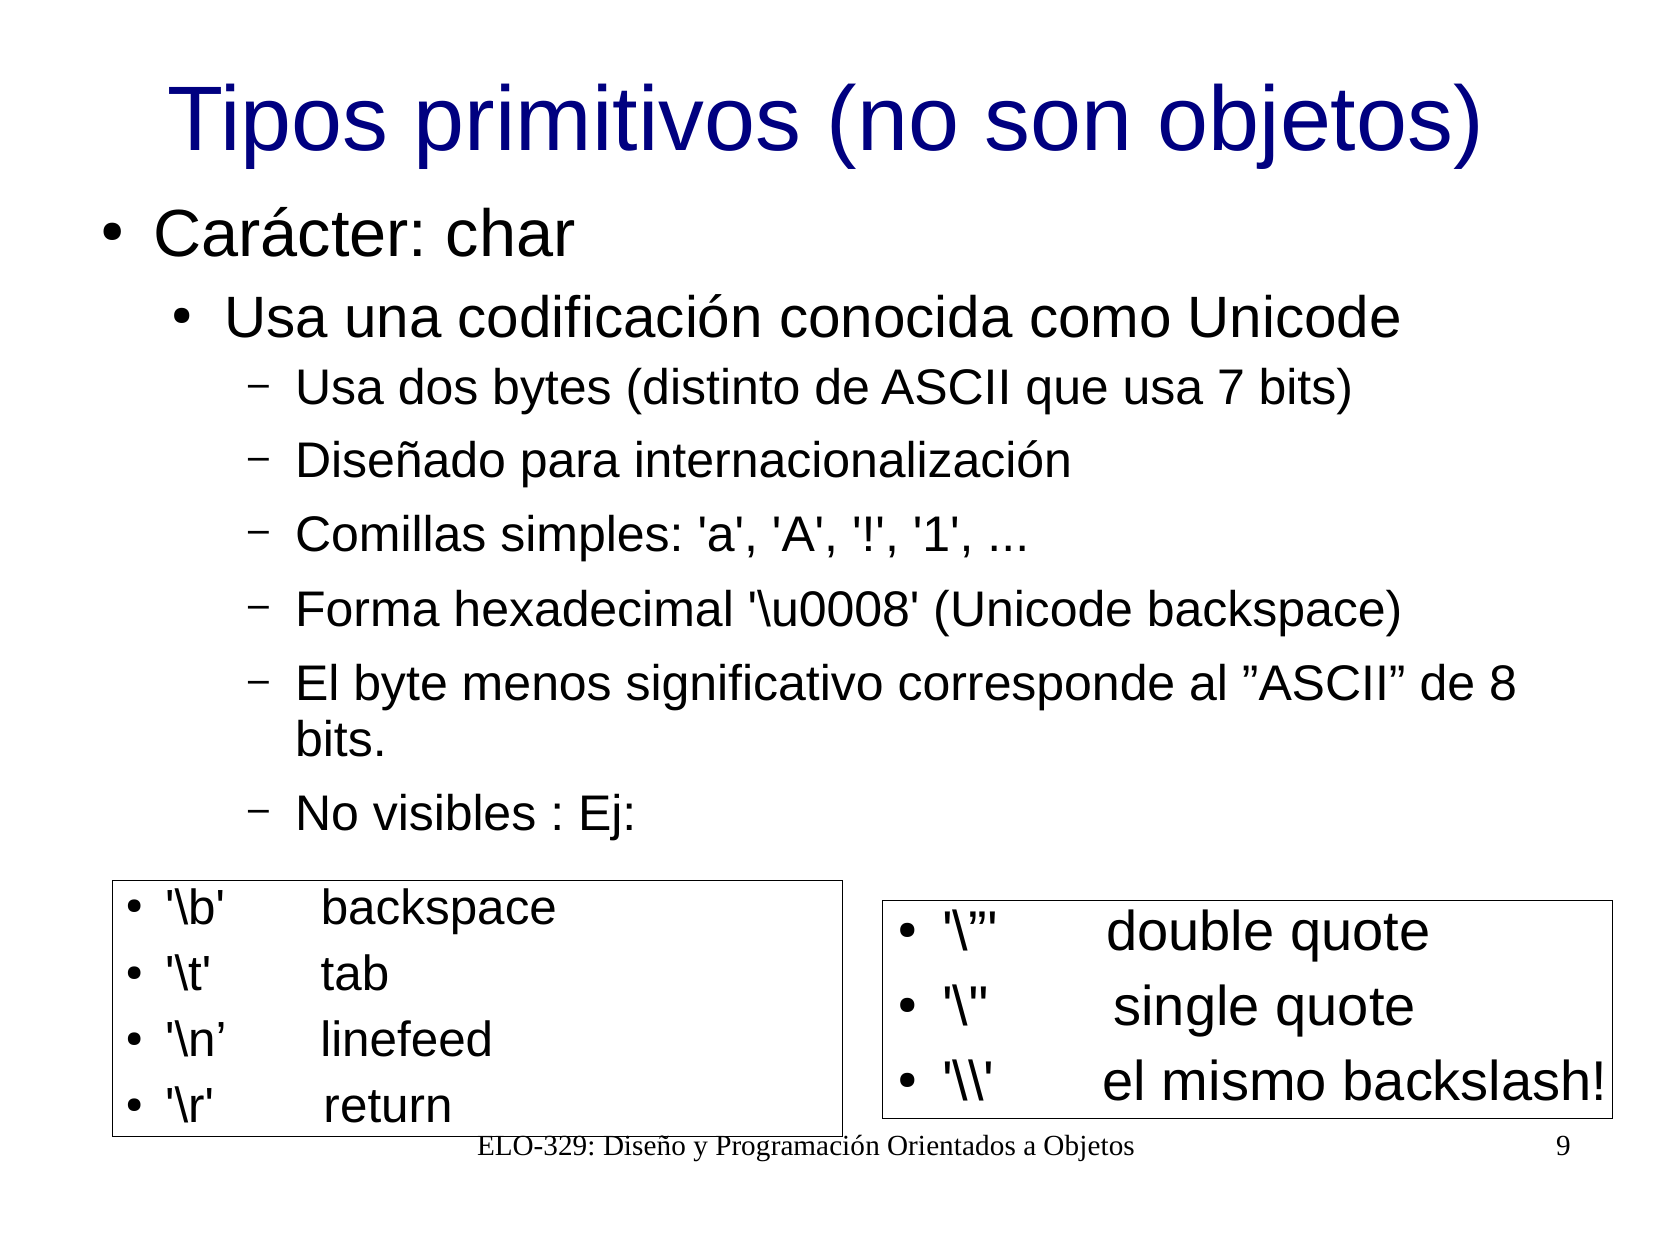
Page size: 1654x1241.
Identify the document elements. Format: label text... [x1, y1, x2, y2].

list '\”' double quote '\'' single quote '\\' el mismo backslash! [882, 900, 1613, 1119]
list Carácter: char Usa una codificación conocida como Unicode Usa dos bytes (distinto de ASCII que usa 7 bits) Diseñado para internacionalización Comillas simples: 'a', 'A', '!', '1', ... Forma hexadecimal '\u0008' (Unicode backspace)‏ El byte menos significativo corresponde al ”ASCII” de 8 bits. No visibles : Ej: [82, 195, 1538, 871]
list '\b' backspace '\t' tab '\n’ linefeed '\r' return [112, 880, 843, 1137]
title Tipos primitivos (no son objetos)‏ [82, 49, 1571, 188]
